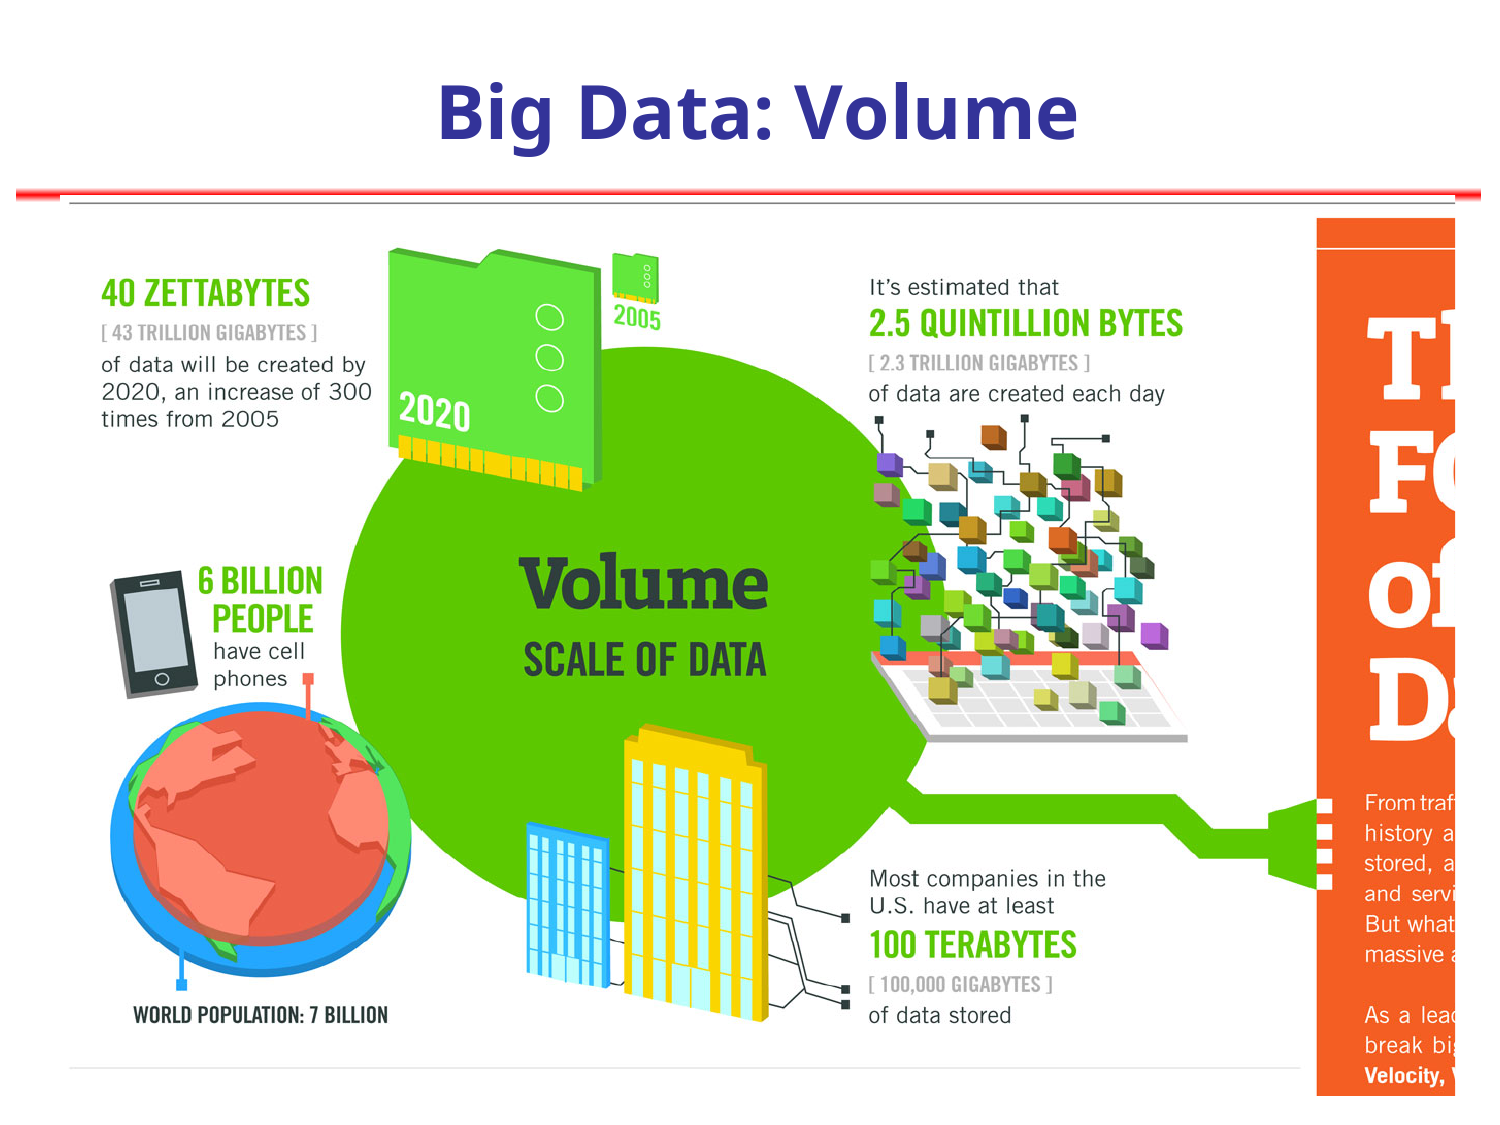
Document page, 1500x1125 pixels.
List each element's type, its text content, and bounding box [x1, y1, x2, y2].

title Big Data: Volume [124, 0, 1391, 163]
picture [60, 195, 1456, 1096]
